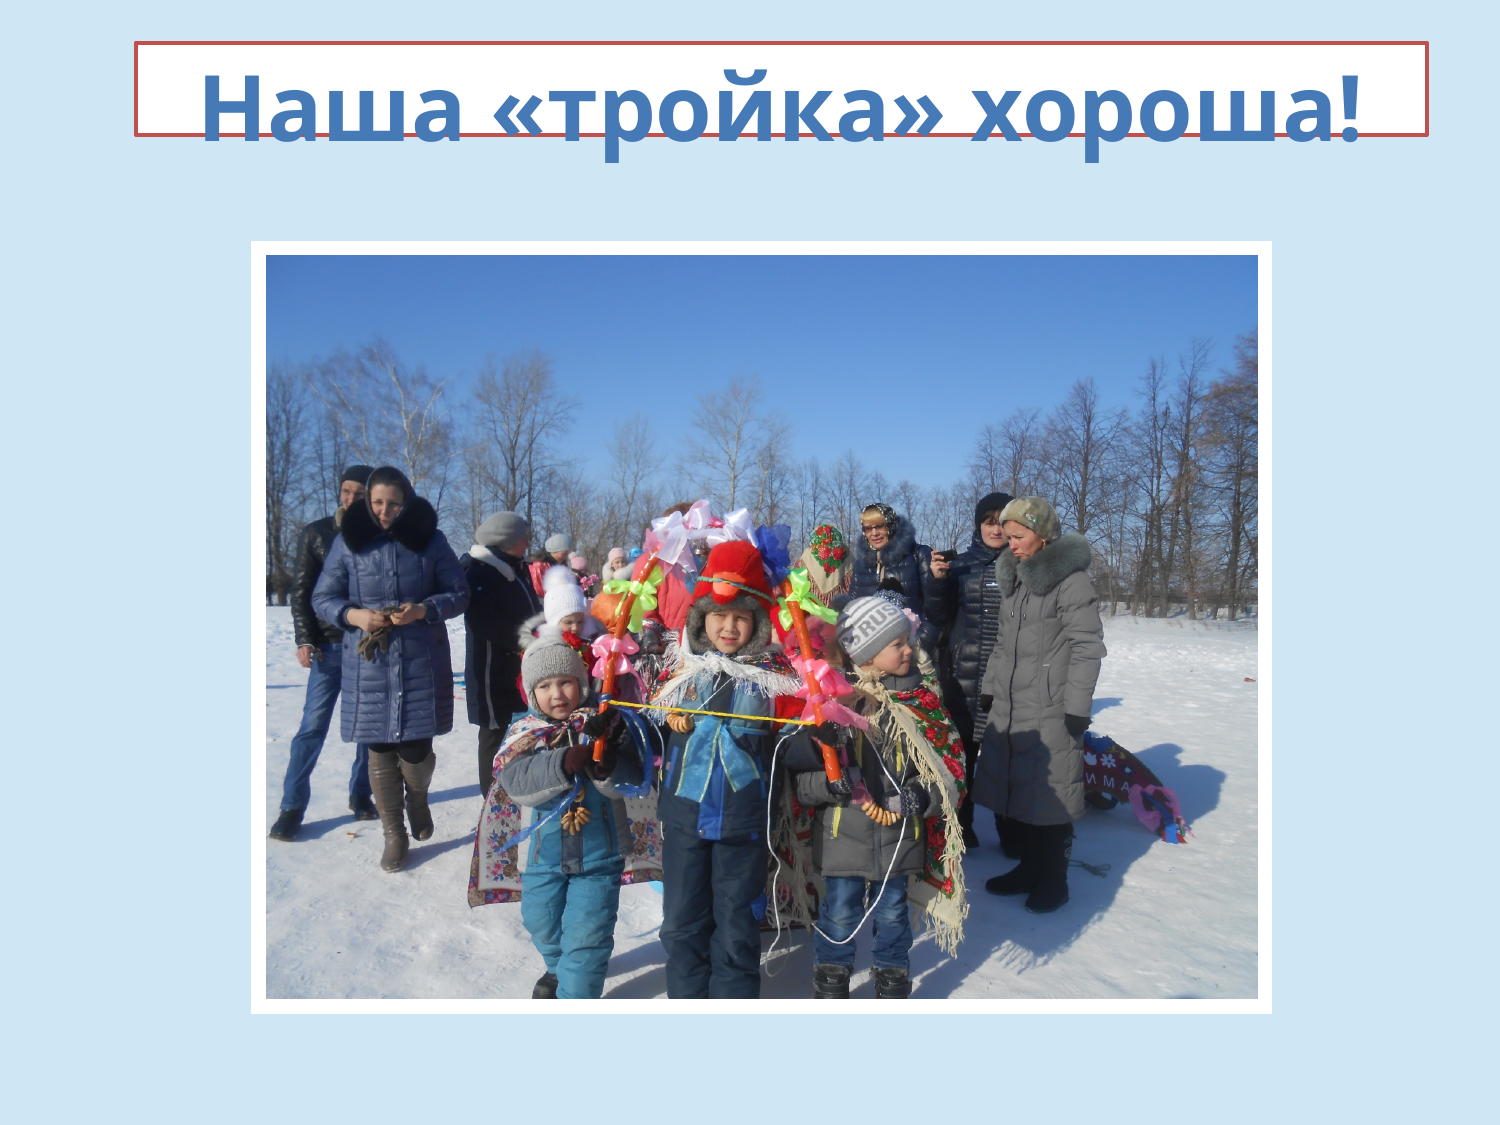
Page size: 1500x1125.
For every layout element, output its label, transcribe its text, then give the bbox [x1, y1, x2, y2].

picture [265, 255, 1258, 1000]
title Наша «тройка» хороша! [135, 42, 1427, 135]
